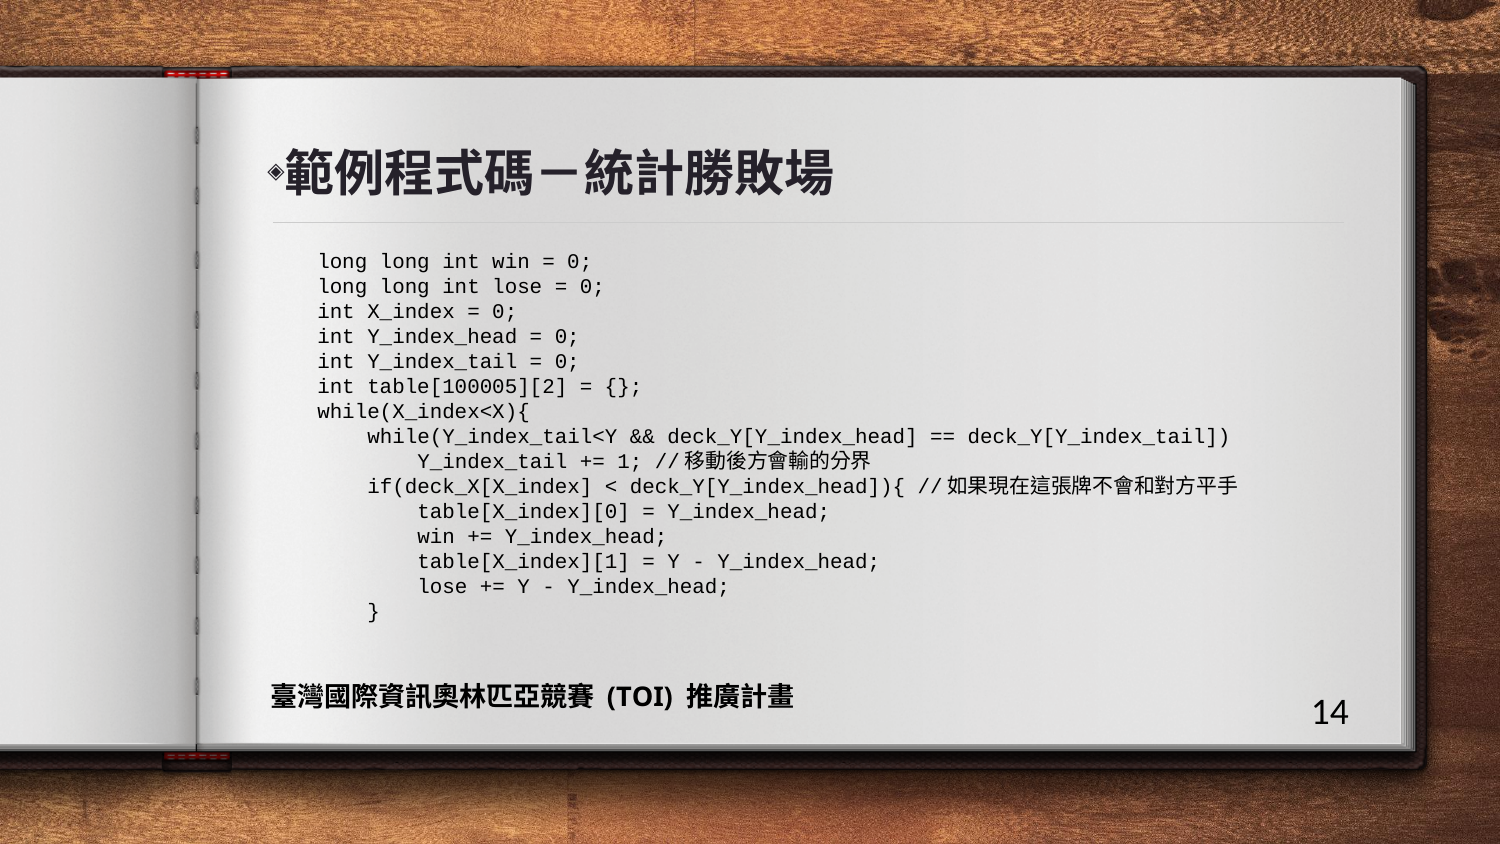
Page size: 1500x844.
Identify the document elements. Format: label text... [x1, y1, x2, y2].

list 範例程式碼－統計勝敗場 [252, 126, 1194, 226]
text_box long long int win = 0; long long int lose = 0; int X_index = 0; int Y_index_head = 0; int Y_index_tail = 0; int table[100005][2] = {}; while(X_index<X){ while(Y_index_tail<Y && deck_Y[Y_index_head] == deck_Y[Y_index_tail]) Y_index_tail += 1; //移動後方會輸的分界 if(deck_X[X_index] < deck_Y[Y_index_head]){ //如果現在這張牌不會和對方平手 table[X_index][0] = Y_index_head; win += Y_index_head; table[X_index][1] = Y - Y_index_head; lose += Y - Y_index_head; } [252, 240, 1376, 635]
text_box [1295, 672, 1386, 737]
